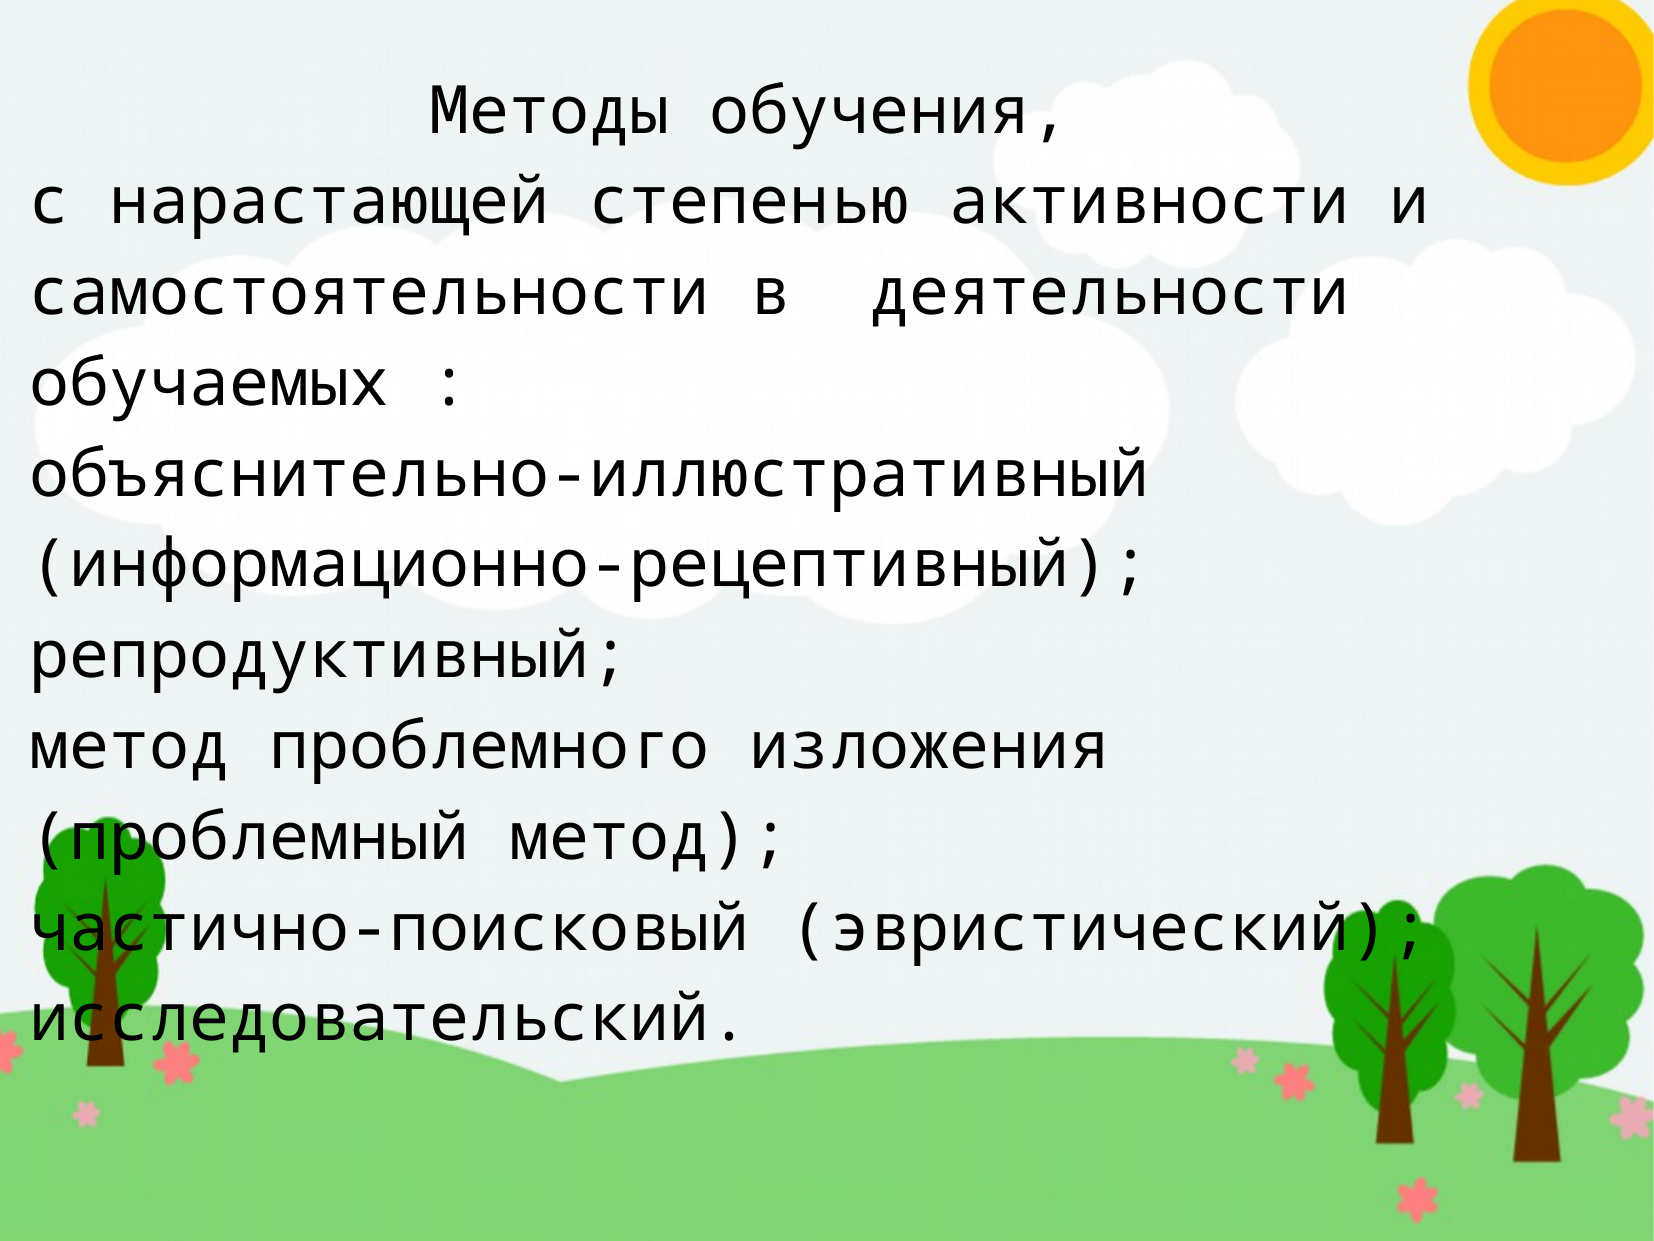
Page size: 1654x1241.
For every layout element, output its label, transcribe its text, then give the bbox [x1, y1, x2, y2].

picture [0, 0, 1654, 1241]
title Методы обучения, с нарастающей степенью активности и самостоятельности в деятельности обучаемых : объяснительно-иллюстративный (информационно-рецептивный); репродуктивный; метод проблемного изложения (проблемный метод); частично-поисковый (эвристический); исследовательский. [29, 88, 1536, 1034]
